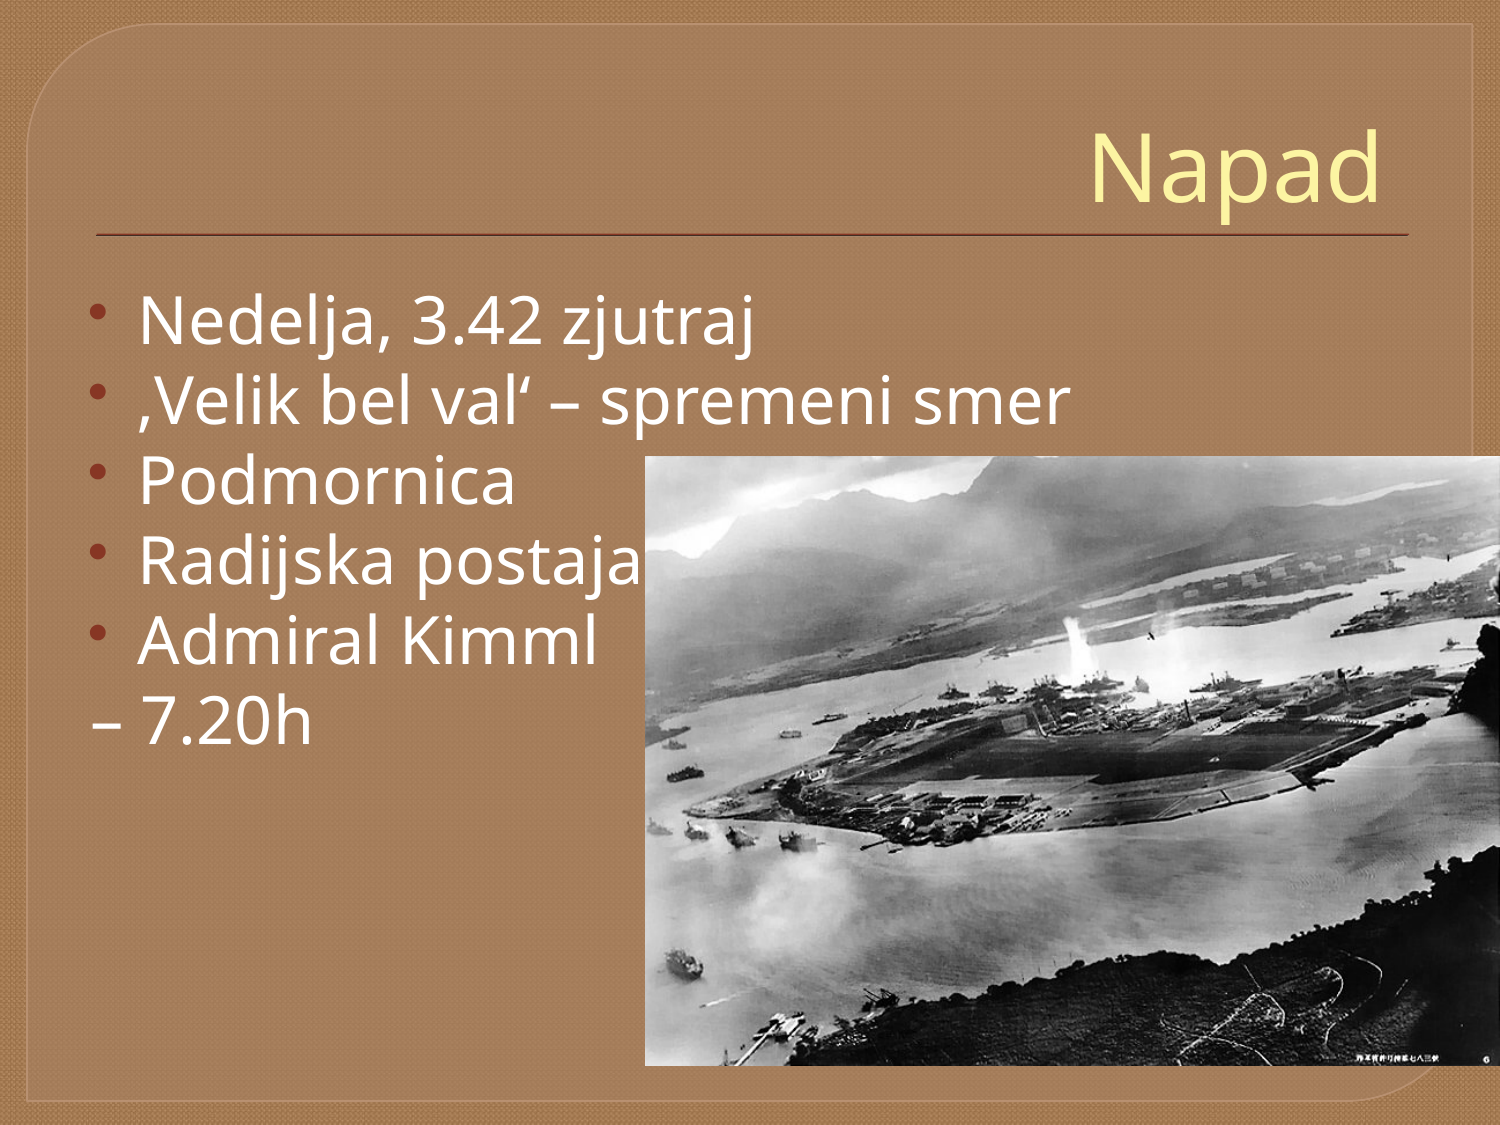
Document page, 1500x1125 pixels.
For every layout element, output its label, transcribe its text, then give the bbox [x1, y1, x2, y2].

title Napad [75, 41, 1425, 230]
picture [0, 0, 1500, 1125]
list Nedelja, 3.42 zjutraj ‚Velik bel val‘ – spremeni smer Podmornica Radijska postaja Admiral Kimml – 7.20h [75, 270, 1425, 1013]
